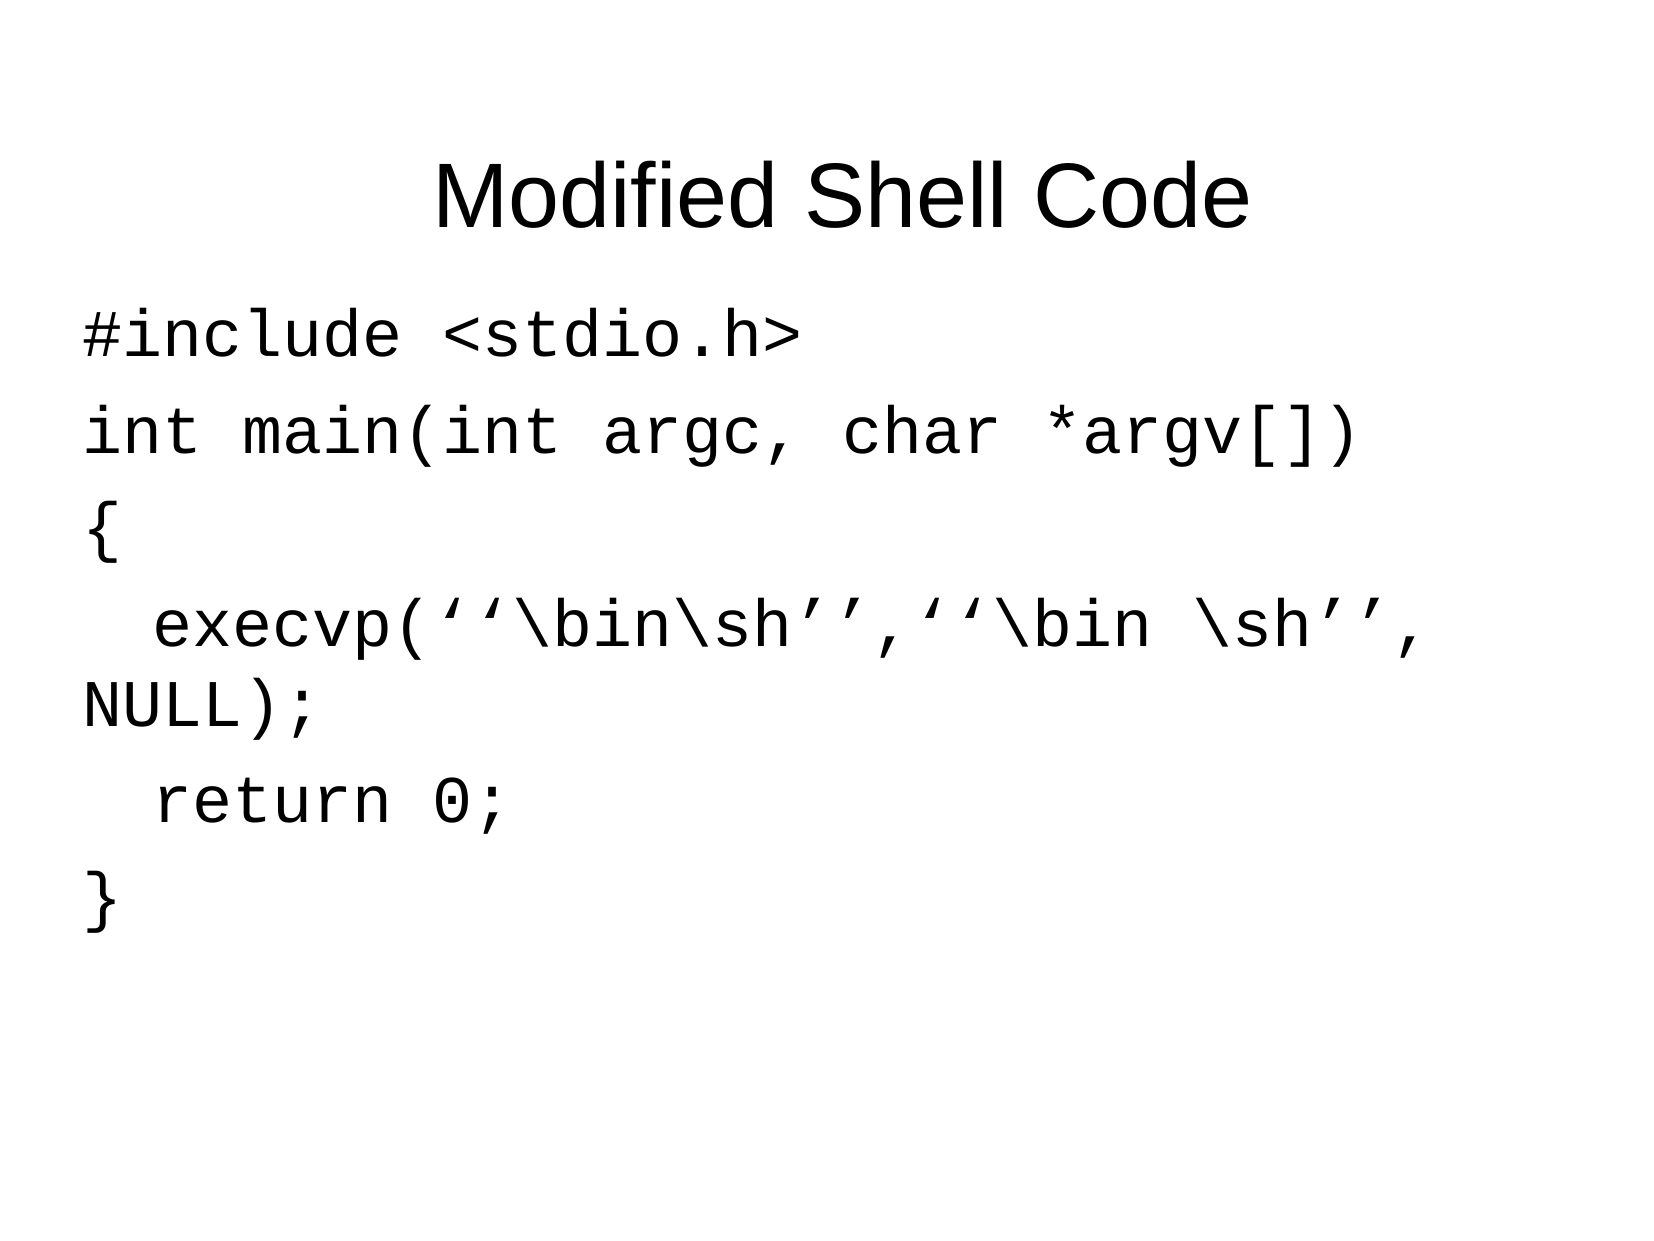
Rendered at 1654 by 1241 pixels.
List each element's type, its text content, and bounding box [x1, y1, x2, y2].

list #include <stdio.h> int main(int argc, char *argv[]) { execvp(‘‘\bin\sh’’,‘‘\bin \sh’’, NULL); return 0; } [82, 290, 1571, 1010]
title Modified Shell Code [82, 49, 1571, 257]
